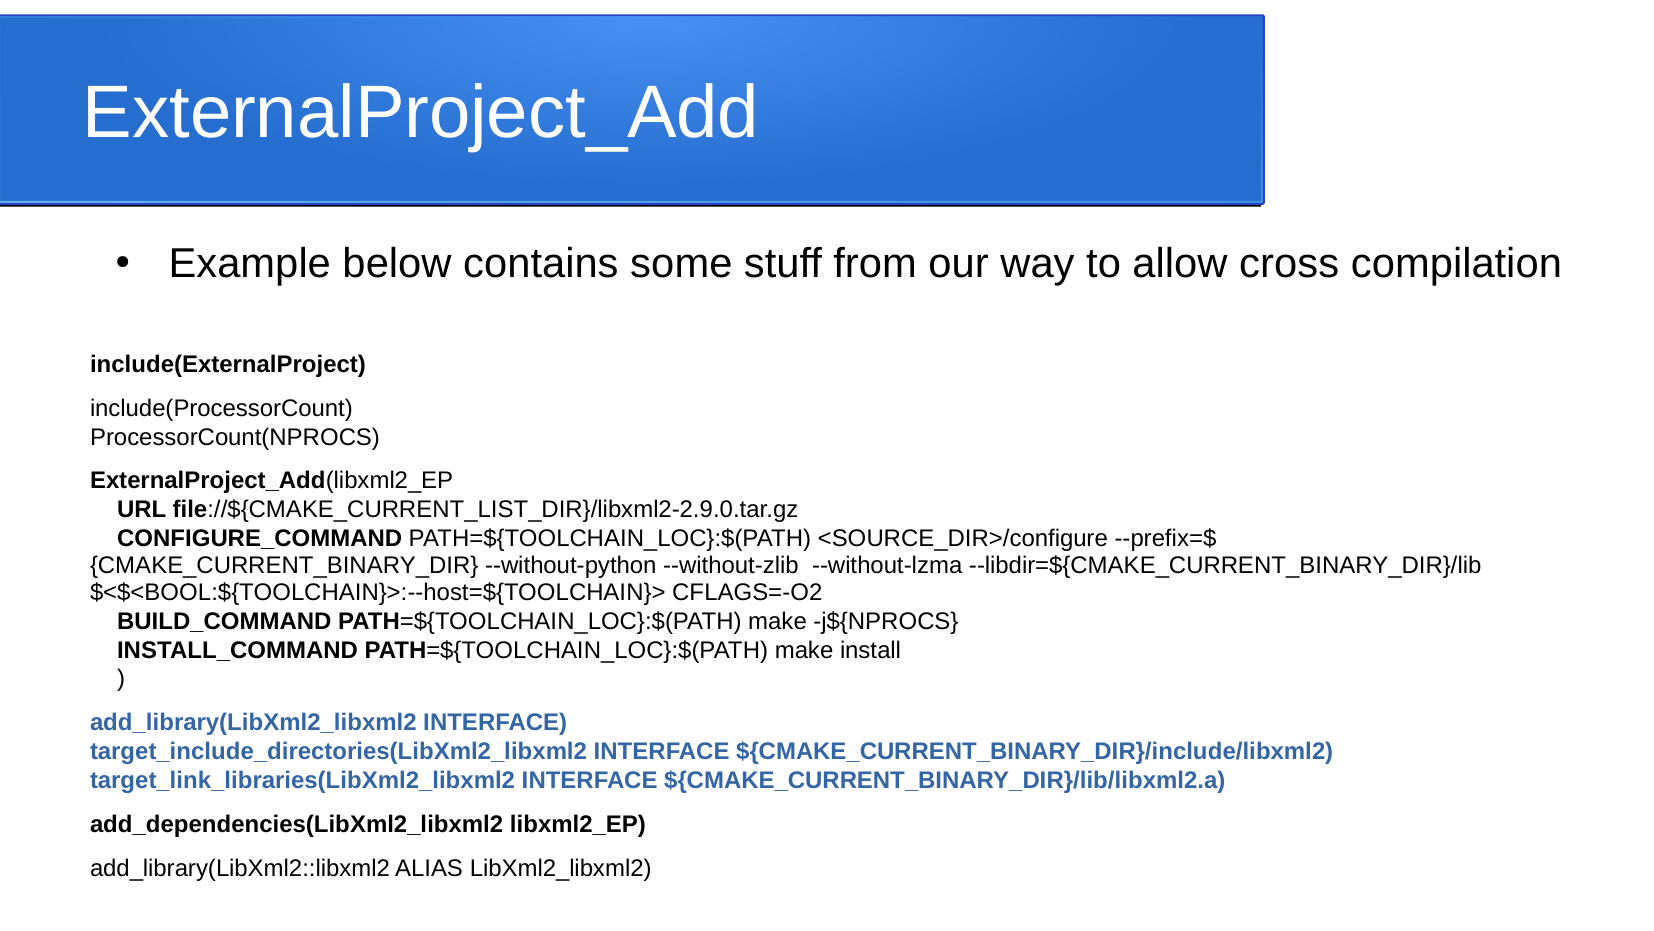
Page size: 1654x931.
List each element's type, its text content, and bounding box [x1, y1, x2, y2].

list Example below contains some stuff from our way to allow cross compilation [97, 239, 1606, 901]
title ExternalProject_Add [82, 29, 1235, 196]
list include(ExternalProject) include(ProcessorCount) ProcessorCount(NPROCS) ExternalProject_Add(libxml2_EP URL file://${CMAKE_CURRENT_LIST_DIR}/libxml2-2.9.0.tar.gz CONFIGURE_COMMAND PATH=${TOOLCHAIN_LOC}:$(PATH) <SOURCE_DIR>/configure --prefix=${CMAKE_CURRENT_BINARY_DIR} --without-python --without-zlib --without-lzma --libdir=${CMAKE_CURRENT_BINARY_DIR}/lib $<$<BOOL:${TOOLCHAIN}>:--host=${TOOLCHAIN}> CFLAGS=-O2 BUILD_COMMAND PATH=${TOOLCHAIN_LOC}:$(PATH) make -j${NPROCS} INSTALL_COMMAND PATH=${TOOLCHAIN_LOC}:$(PATH) make install ) add_library(LibXml2_libxml2 INTERFACE) target_include_directories(LibXml2_libxml2 INTERFACE ${CMAKE_CURRENT_BINARY_DIR}/include/libxml2) target_link_libraries(LibXml2_libxml2 INTERFACE ${CMAKE_CURRENT_BINARY_DIR}/lib/libxml2.a) add_dependencies(LibXml2_libxml2 libxml2_EP) add_library(LibXml2::libxml2 ALIAS LibXml2_libxml2) [90, 345, 1576, 901]
